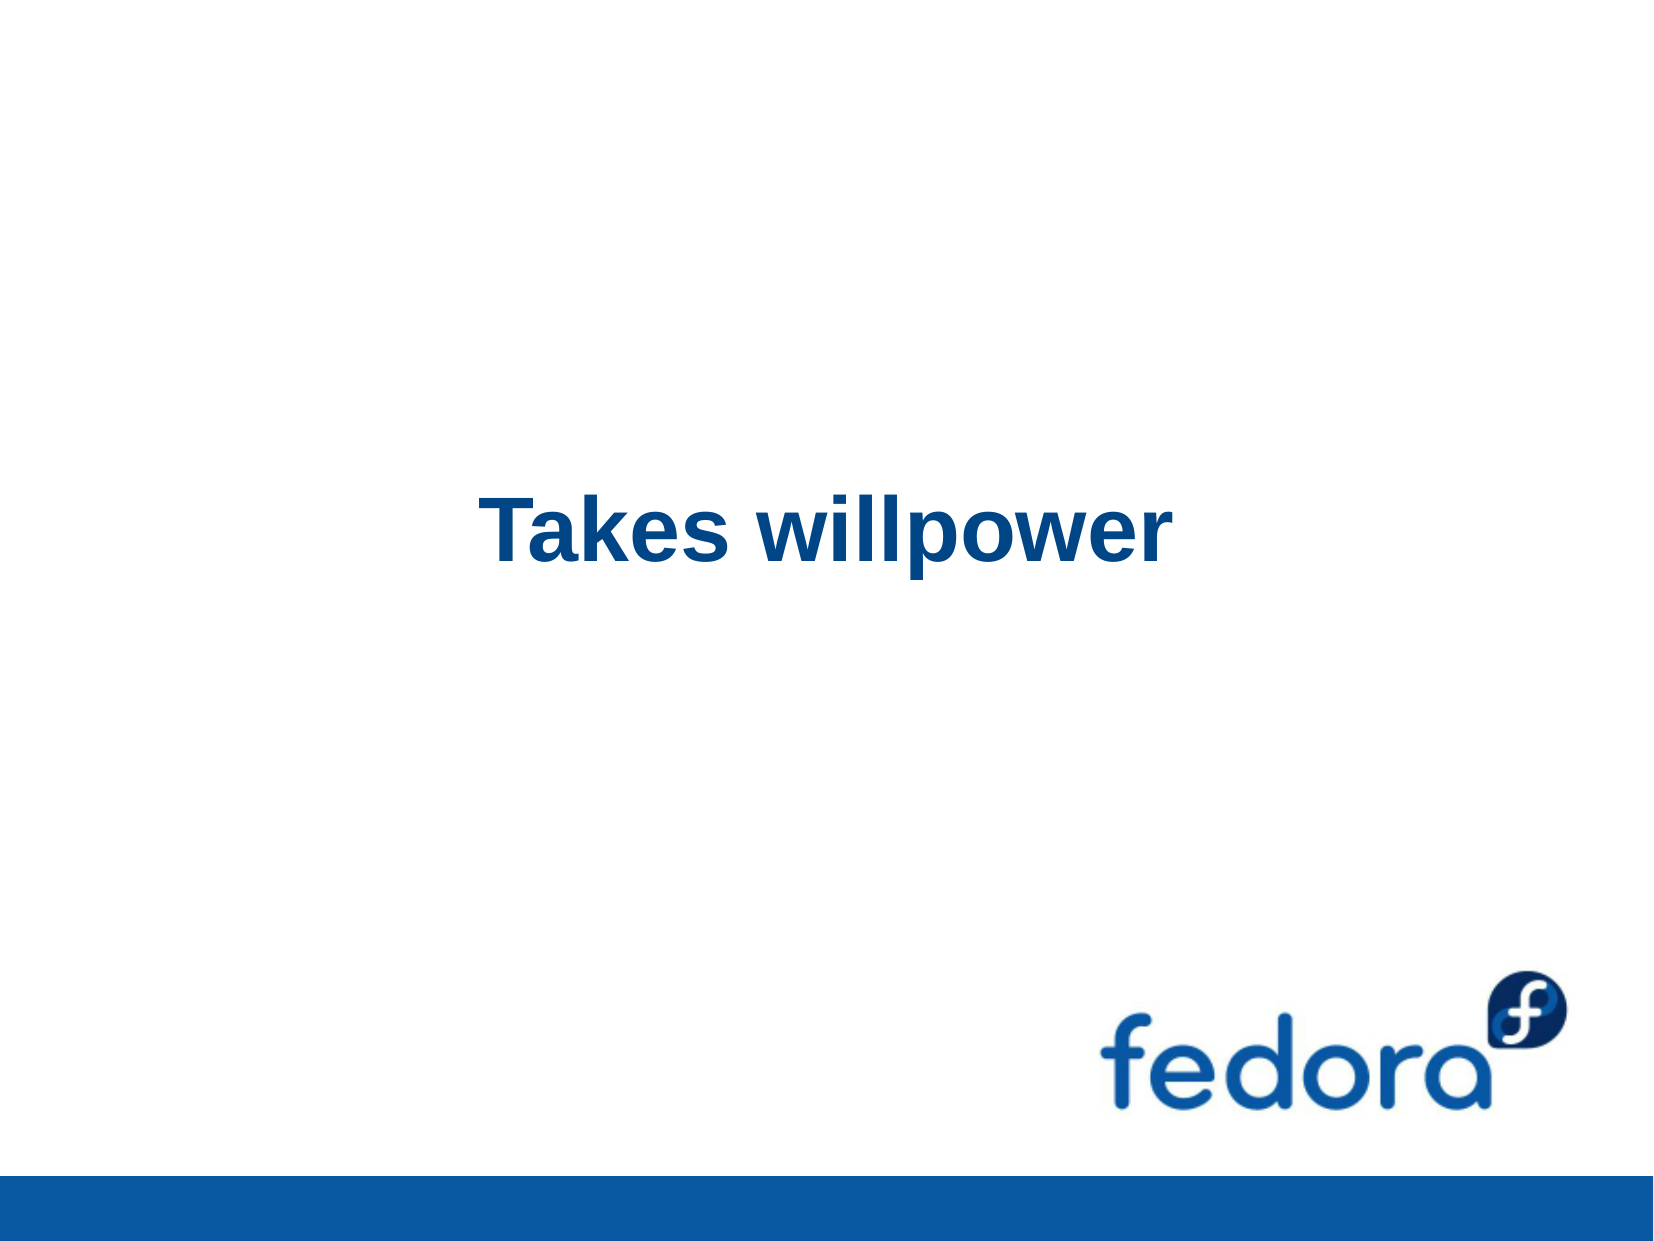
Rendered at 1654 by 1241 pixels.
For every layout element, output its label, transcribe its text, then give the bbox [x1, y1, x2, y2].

picture [0, 1176, 1654, 1241]
subtitle Takes willpower [82, 56, 1571, 1102]
picture [1087, 959, 1576, 1125]
